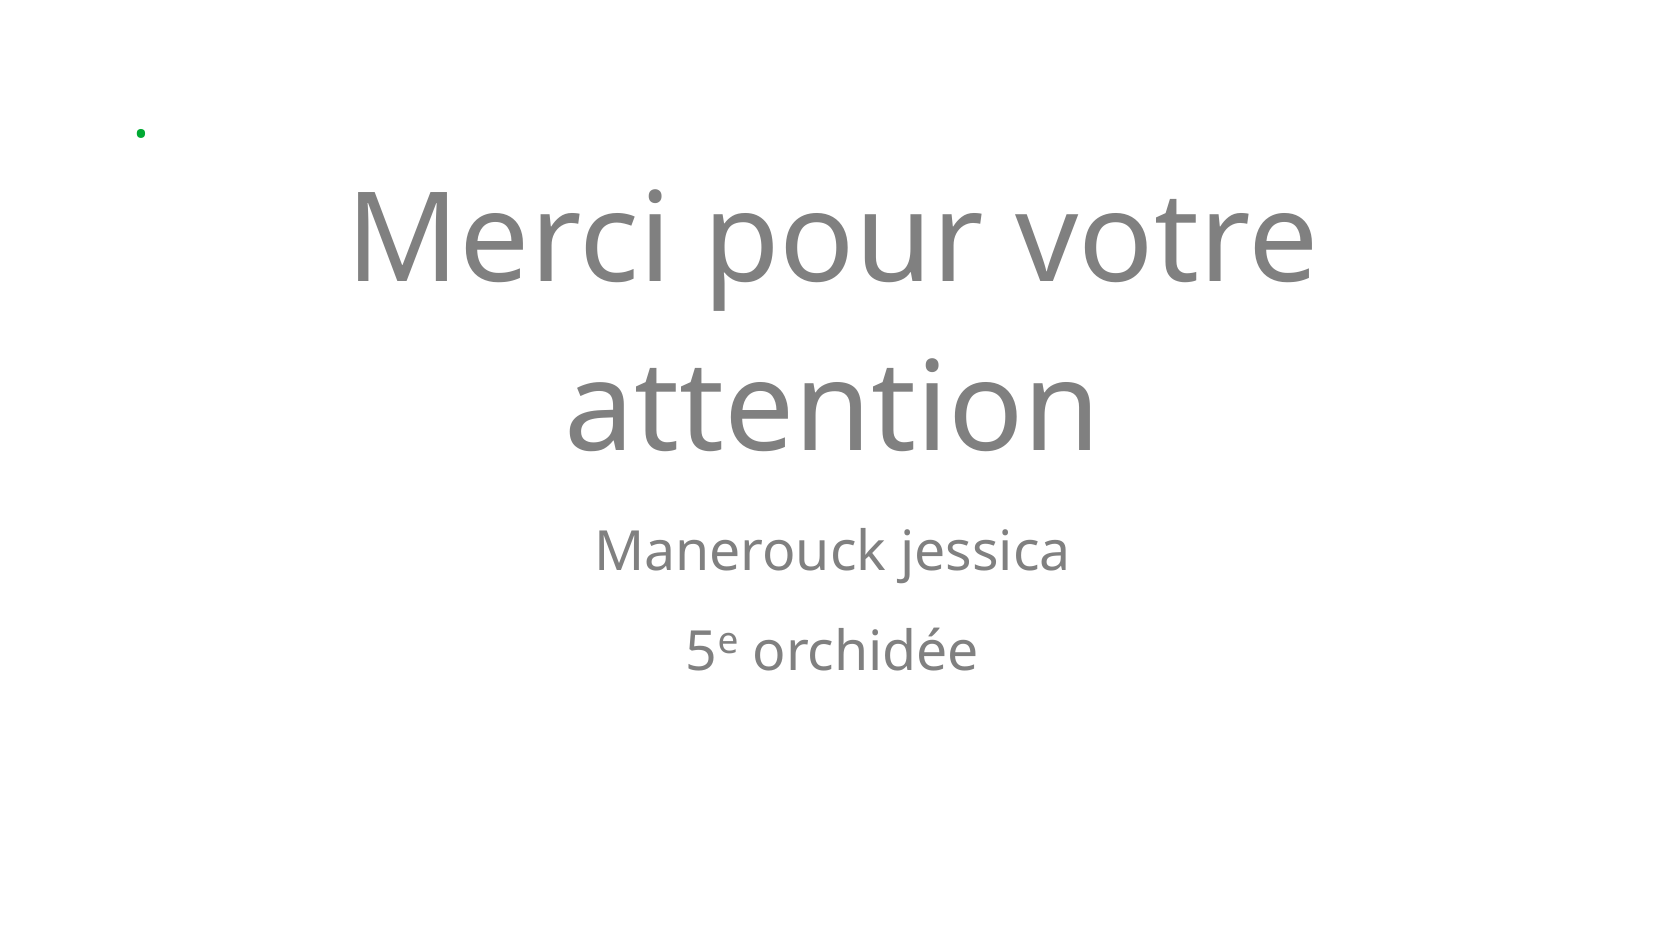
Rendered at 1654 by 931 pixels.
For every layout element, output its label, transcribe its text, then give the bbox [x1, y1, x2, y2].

text_box . [118, 59, 1565, 147]
subtitle Merci pour votre attention Manerouck jessica 5e orchidée [88, 147, 1577, 688]
